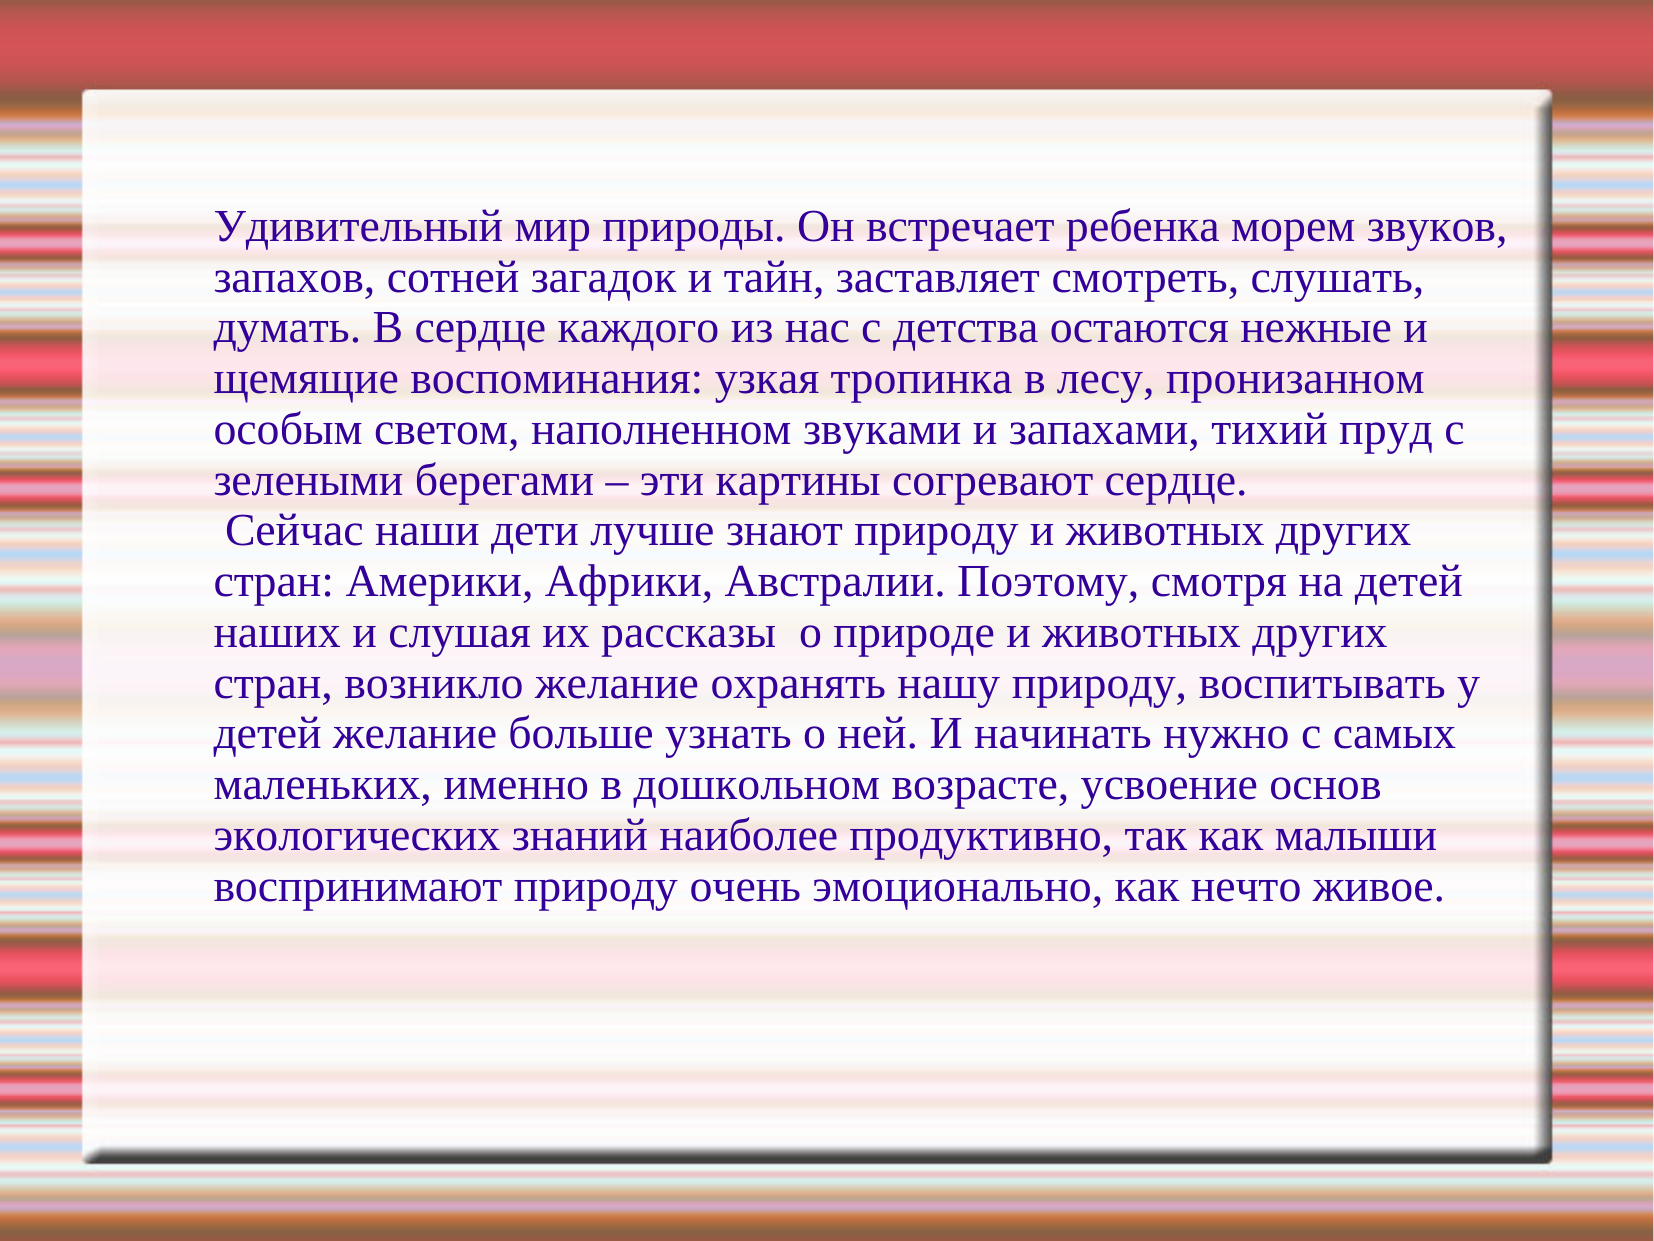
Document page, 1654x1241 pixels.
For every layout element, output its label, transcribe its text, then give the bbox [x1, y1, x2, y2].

list Удивительный мир природы. Он встречает ребенка морем звуков, запахов, сотней загадок и тайн, заставляет смотреть, слушать, думать. В сердце каждого из нас с детства остаются нежные и щемящие воспоминания: узкая тропинка в лесу, пронизанном особым светом, наполненном звуками и запахами, тихий пруд с зелеными берегами – эти картины согревают сердце. Сейчас наши дети лучше знают природу и животных других стран: Америки, Африки, Австралии. Поэтому, смотря на детей наших и слушая их рассказы о природе и животных других стран, возникло желание охранять нашу природу, воспитывать у детей желание больше узнать о ней. И начинать нужно с самых маленьких, именно в дошкольном возрасте, усвоение основ экологических знаний наиболее продуктивно, так как малыши воспринимают природу очень эмоционально, как нечто живое. [130, 200, 1512, 983]
picture [0, 0, 1654, 1241]
